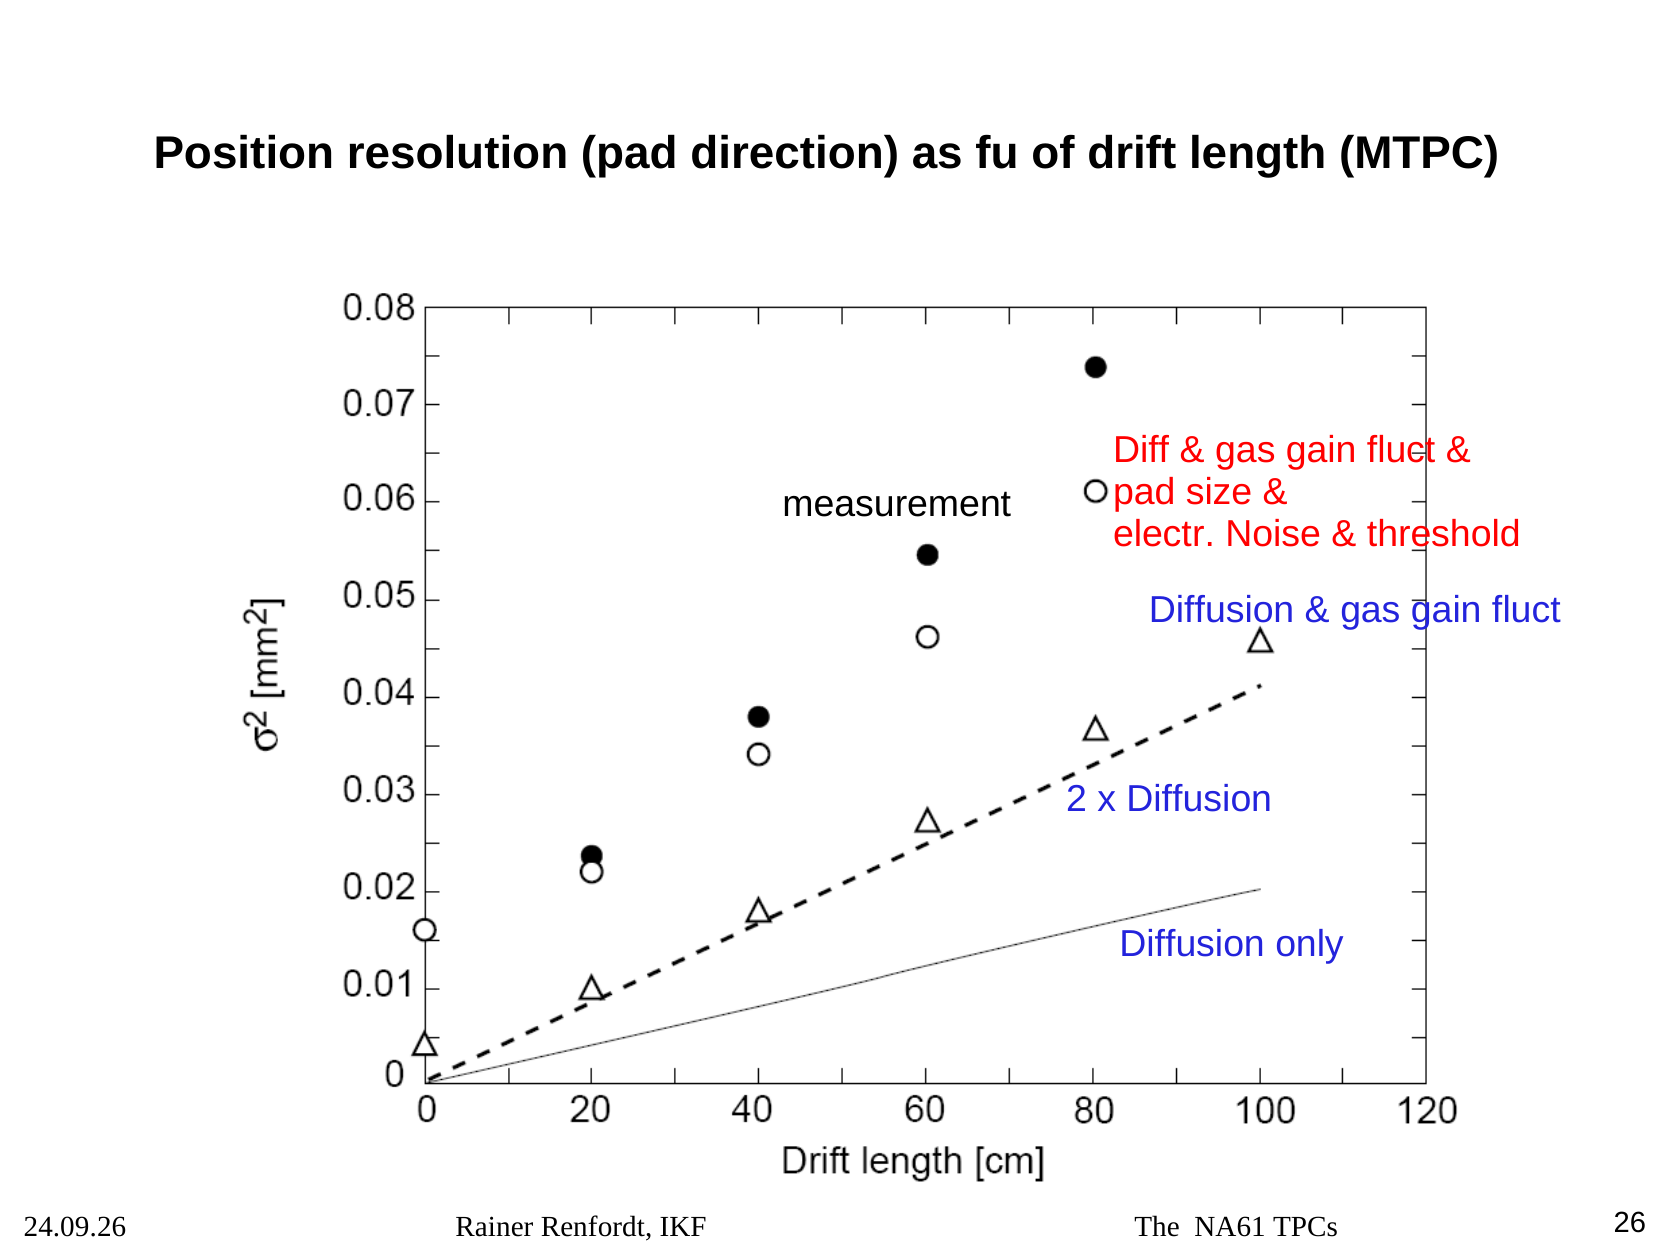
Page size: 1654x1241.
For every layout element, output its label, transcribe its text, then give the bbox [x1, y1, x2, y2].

text_box Diff & gas gain fluct & pad size & electr. Noise & threshold [1098, 420, 1536, 562]
text_box Diffusion only [1104, 915, 1359, 973]
picture [236, 265, 1466, 1187]
text_box Diffusion & gas gain fluct [1134, 580, 1576, 638]
text_box 2 x Diffusion [1051, 769, 1287, 827]
title Position resolution (pad direction) as fu of drift length (MTPC) [82, 56, 1571, 250]
text_box measurement [767, 474, 1027, 532]
